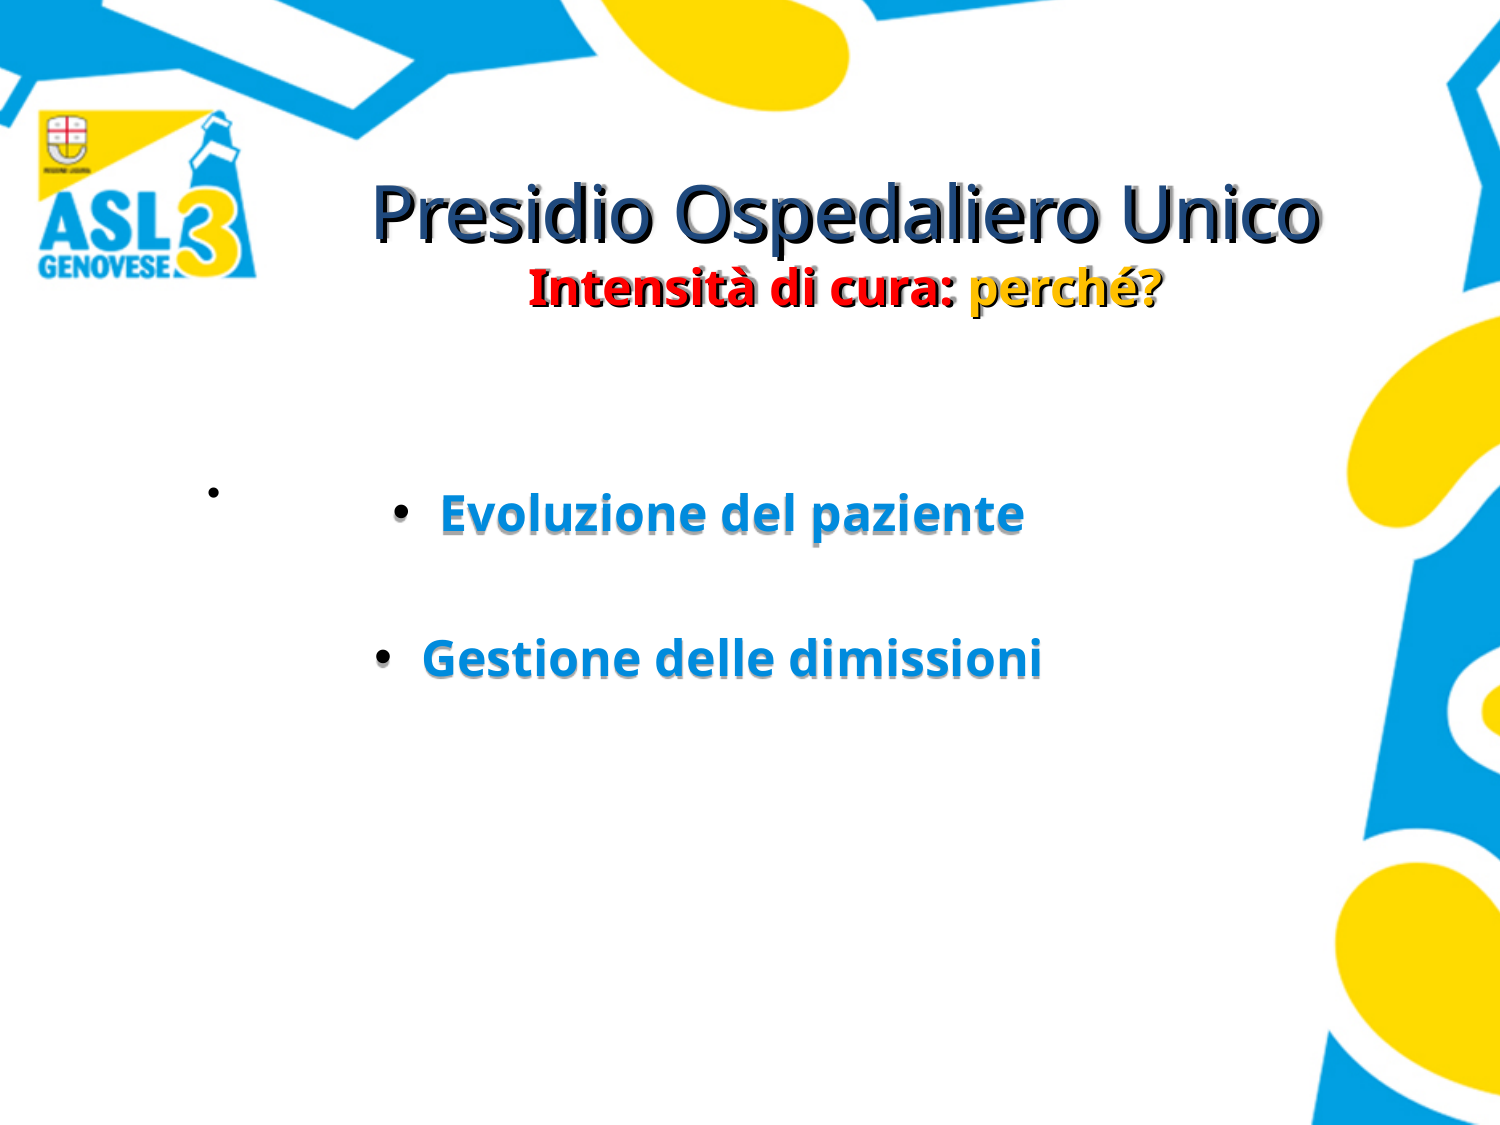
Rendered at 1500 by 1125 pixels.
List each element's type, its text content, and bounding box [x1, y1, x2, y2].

subtitle Evoluzione del paziente Gestione delle dimissioni [73, 416, 1346, 857]
title Presidio Ospedaliero Unico Intensità di cura: perché? [257, 92, 1434, 298]
